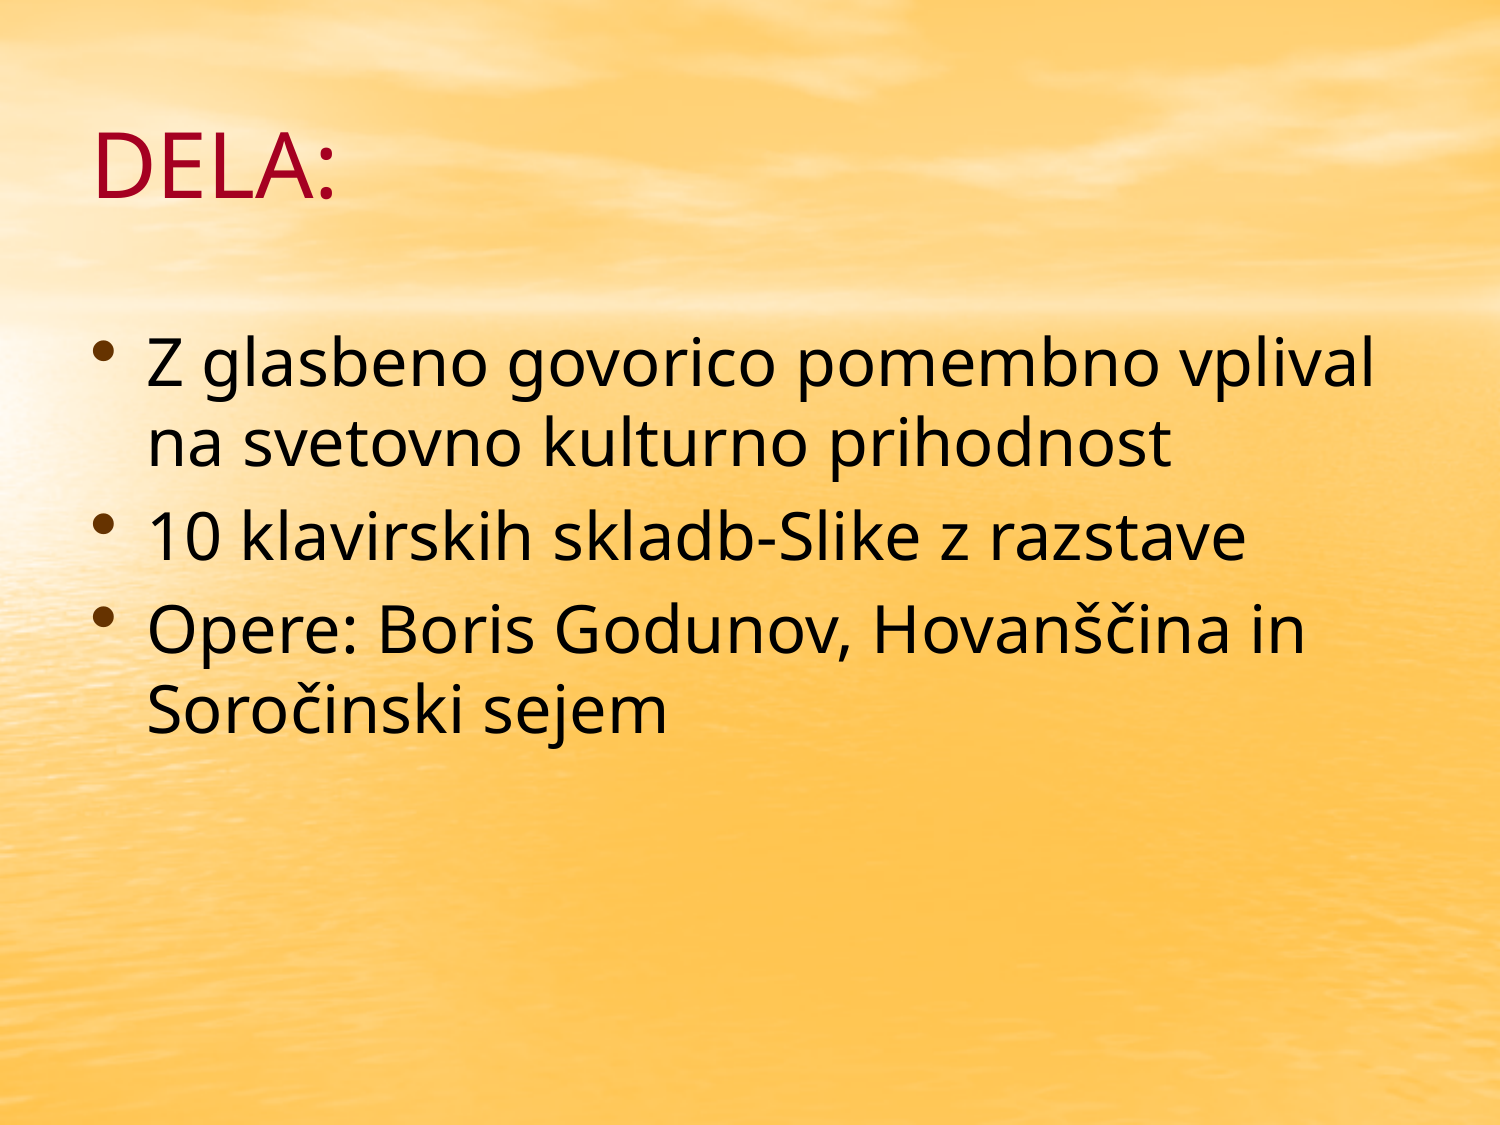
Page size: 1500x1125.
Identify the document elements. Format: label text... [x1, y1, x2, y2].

list Z glasbeno govorico pomembno vplival na svetovno kulturno prihodnost 10 klavirskih skladb-Slike z razstave Opere: Boris Godunov, Hovanščina in Soročinski sejem [75, 312, 1425, 988]
picture [0, 0, 1500, 1125]
title DELA: [75, 47, 1425, 275]
